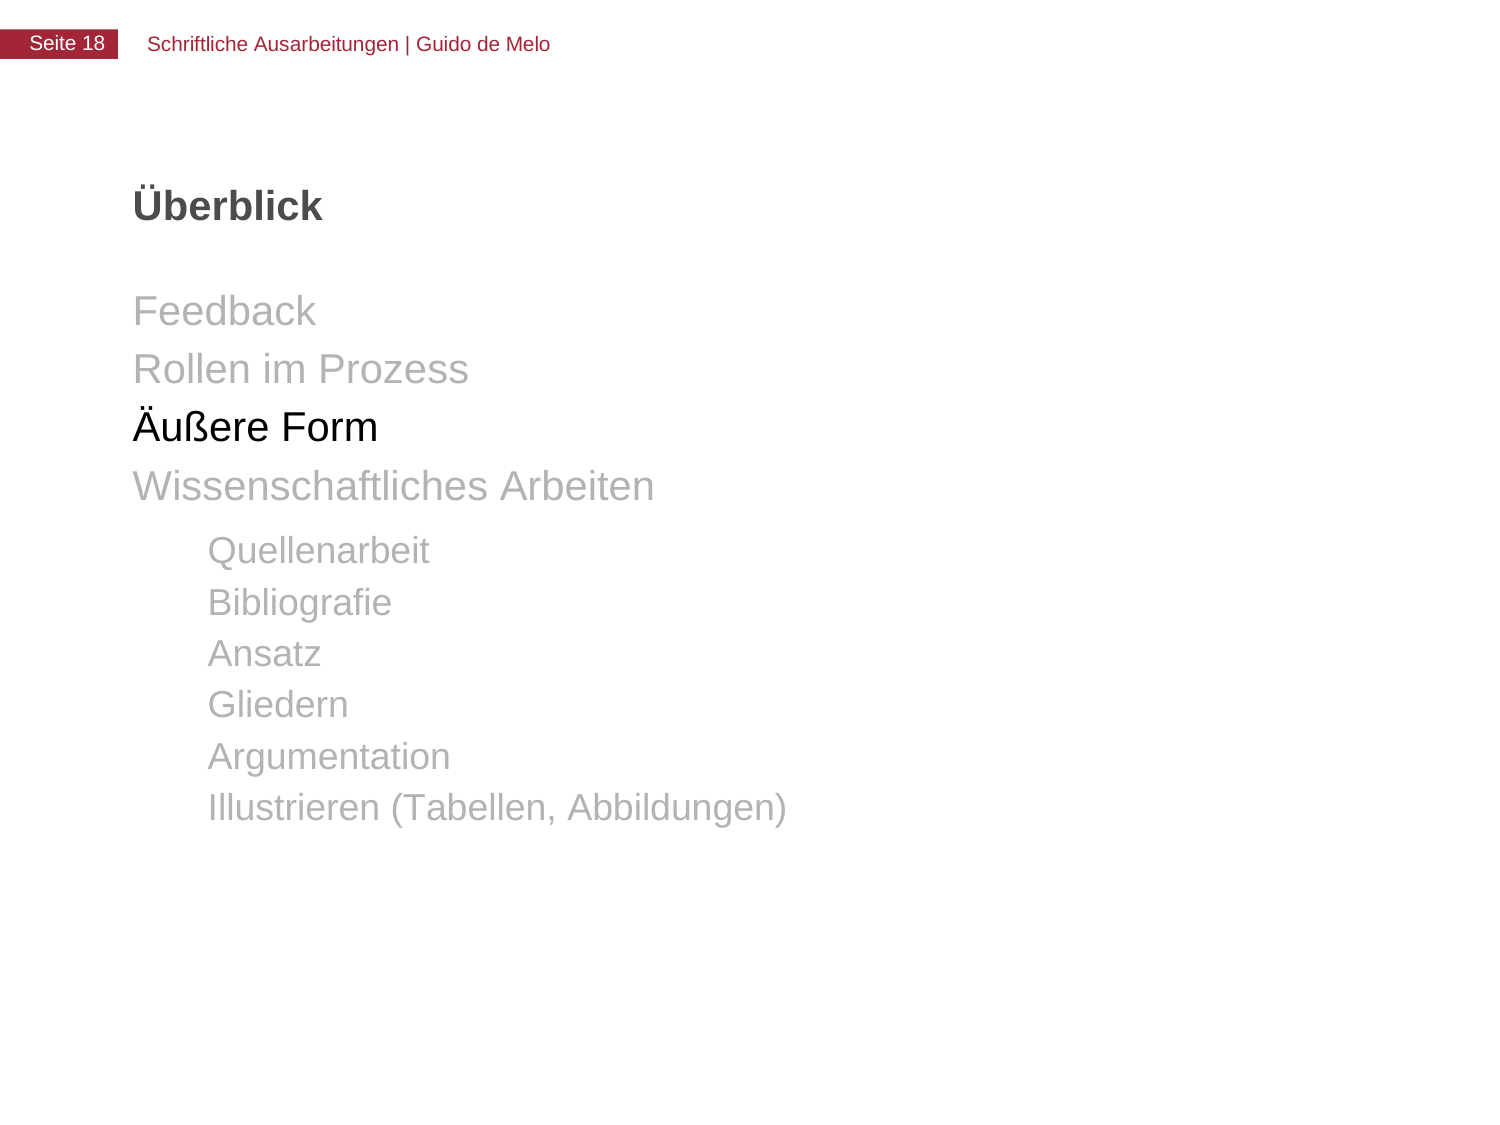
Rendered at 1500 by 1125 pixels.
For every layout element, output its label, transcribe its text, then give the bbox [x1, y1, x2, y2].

title Überblick [132, 149, 1413, 258]
list Feedback Rollen im Prozess Äußere Form Wissenschaftliches Arbeiten Quellenarbeit Bibliografie Ansatz Gliedern Argumentation Illustrieren (Tabellen, Abbildungen) [132, 287, 1371, 888]
